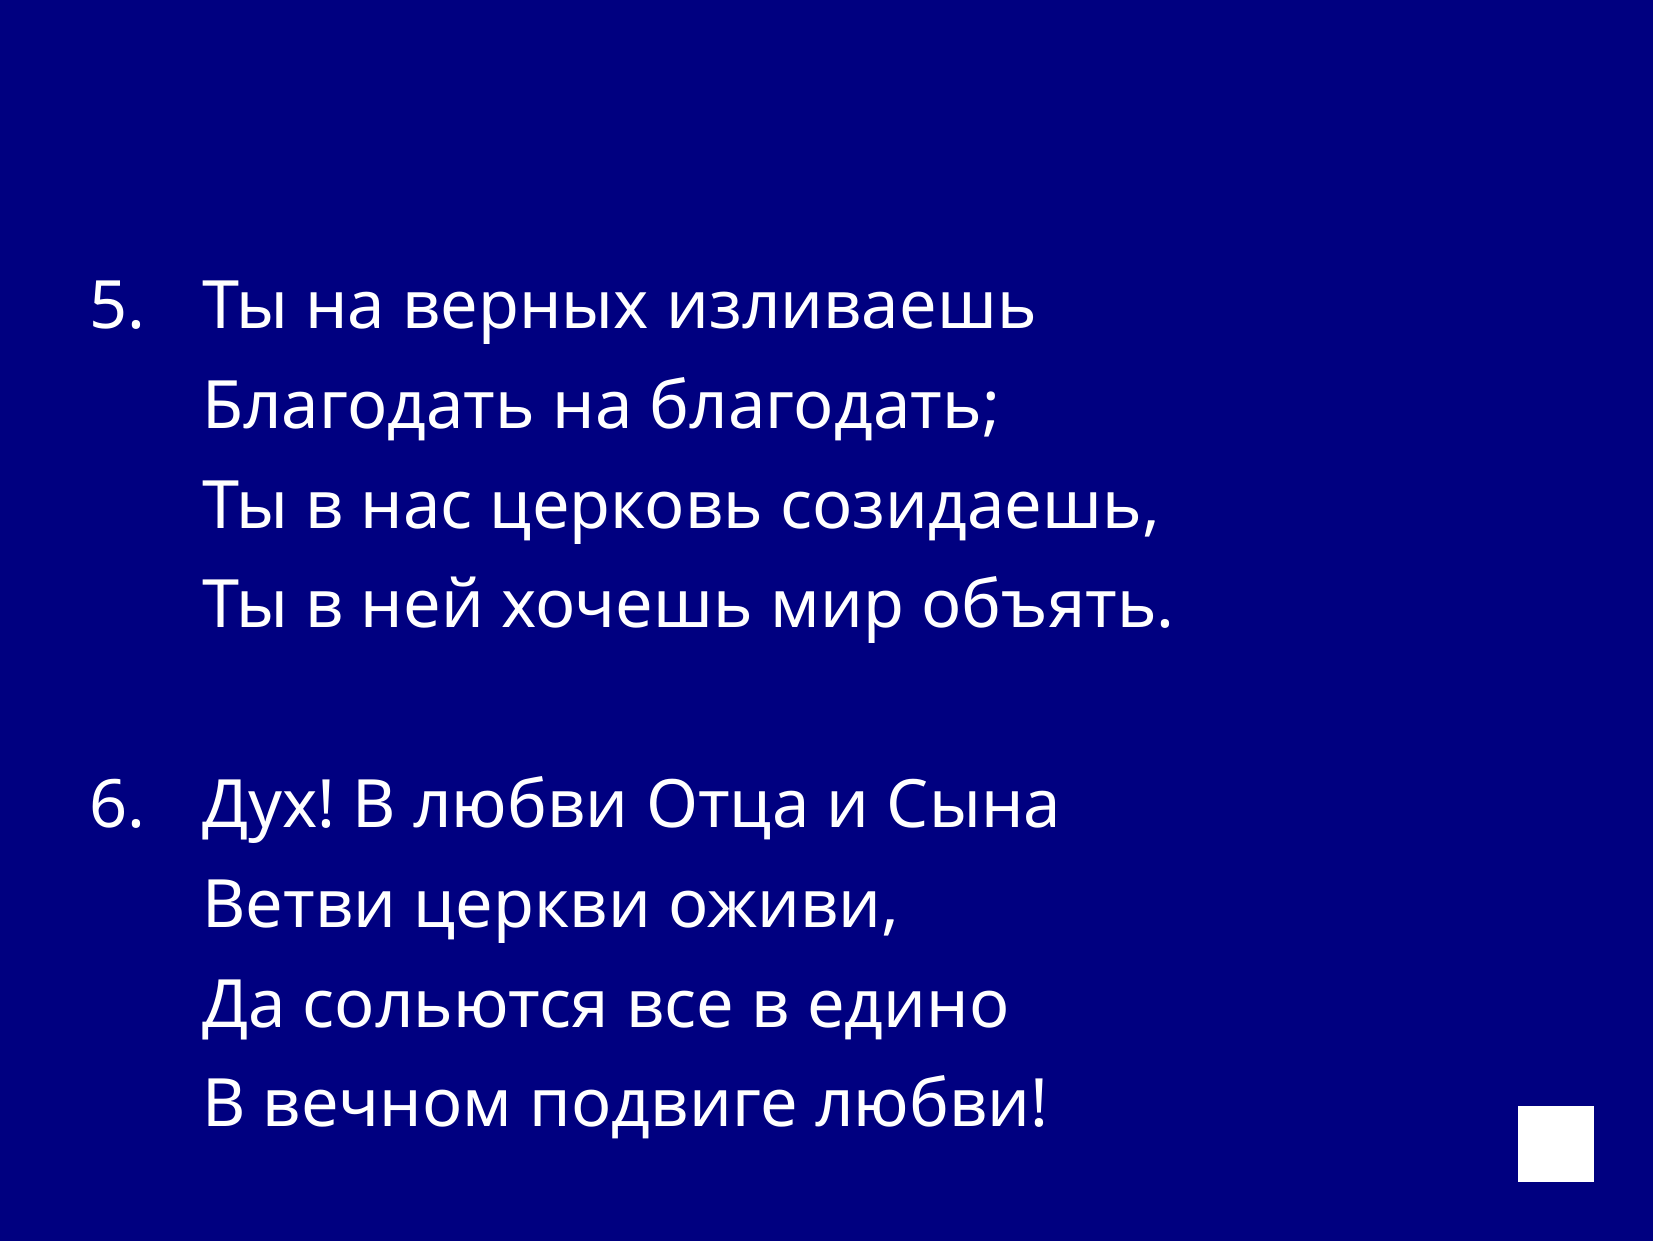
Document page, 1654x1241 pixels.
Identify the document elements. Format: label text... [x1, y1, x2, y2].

text_box [1518, 1106, 1594, 1182]
text_box 5. Ты на верных изливаешь Благодать на благодать; Ты в нас церковь созидаешь, Ты в ней хочешь мир объять. 6. Дух! В любви Отца и Сына Ветви церкви оживи, Да сольются все в едино В вечном подвиге любви! [75, 150, 1576, 1163]
